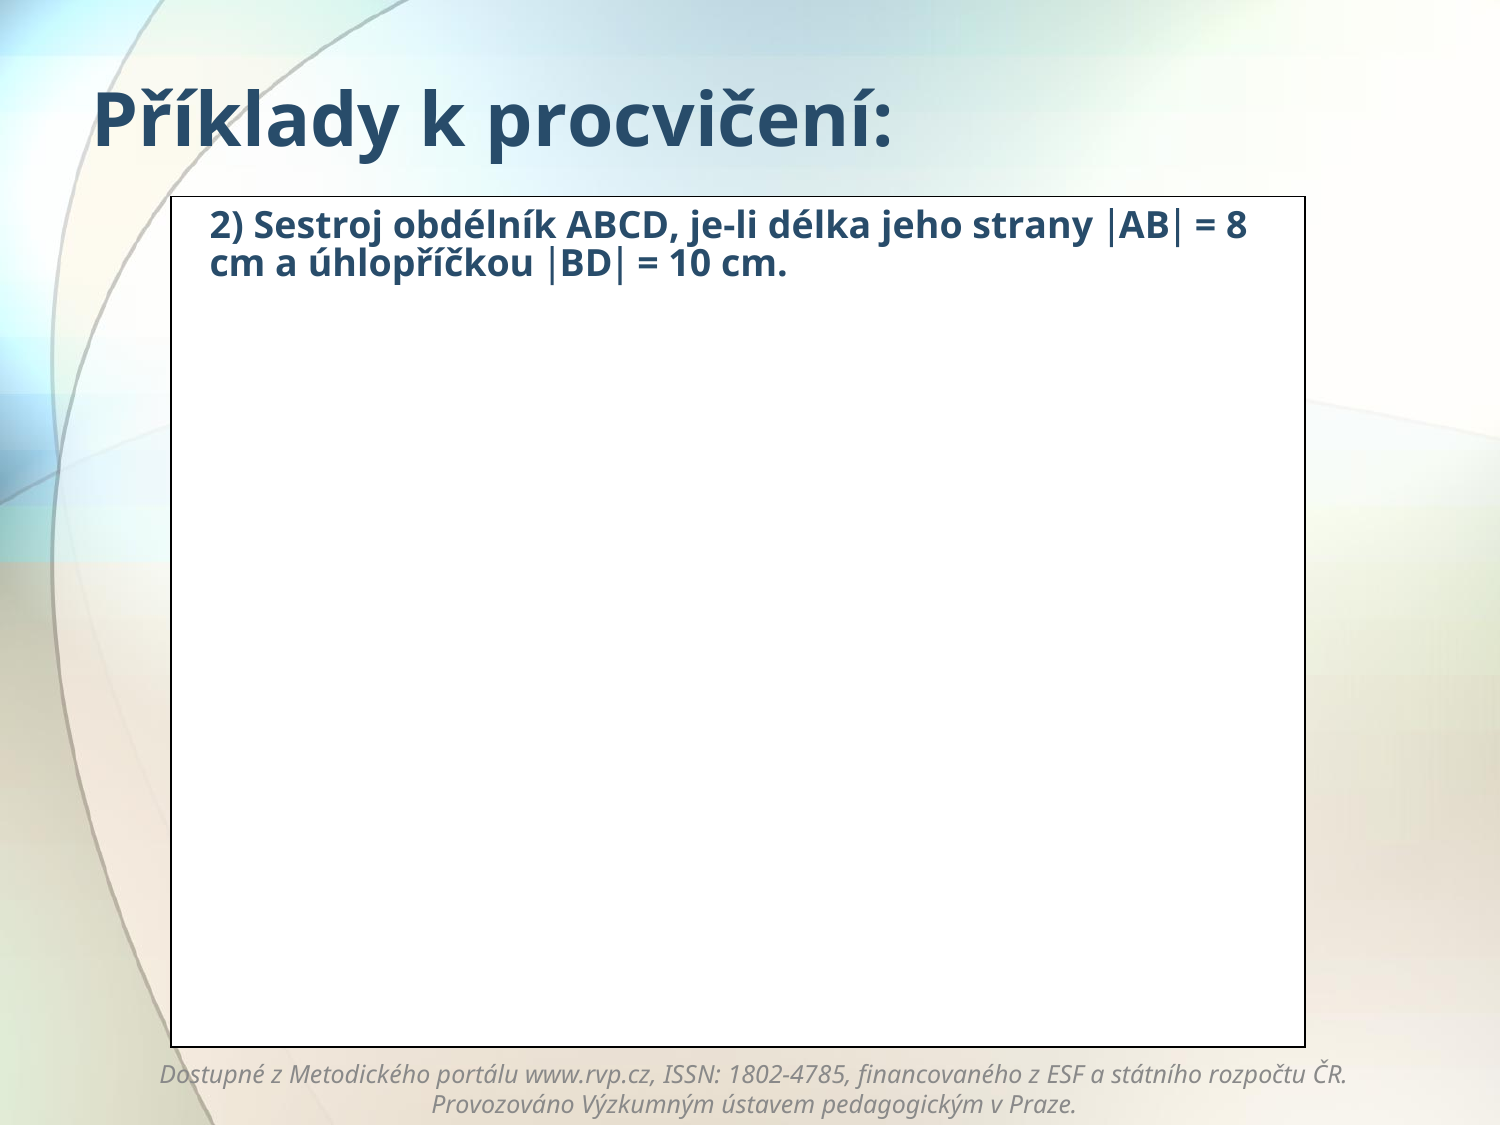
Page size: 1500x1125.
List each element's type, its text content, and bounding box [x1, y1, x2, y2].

text_box [171, 196, 1306, 1047]
title Příklady k procvičení: [76, 74, 1412, 177]
text_box 2) Sestroj obdélník ABCD, je-li délka jeho strany AB = 8 cm a úhlopříčkou BD = 10 cm. [194, 198, 1317, 294]
picture [0, 0, 1500, 1125]
